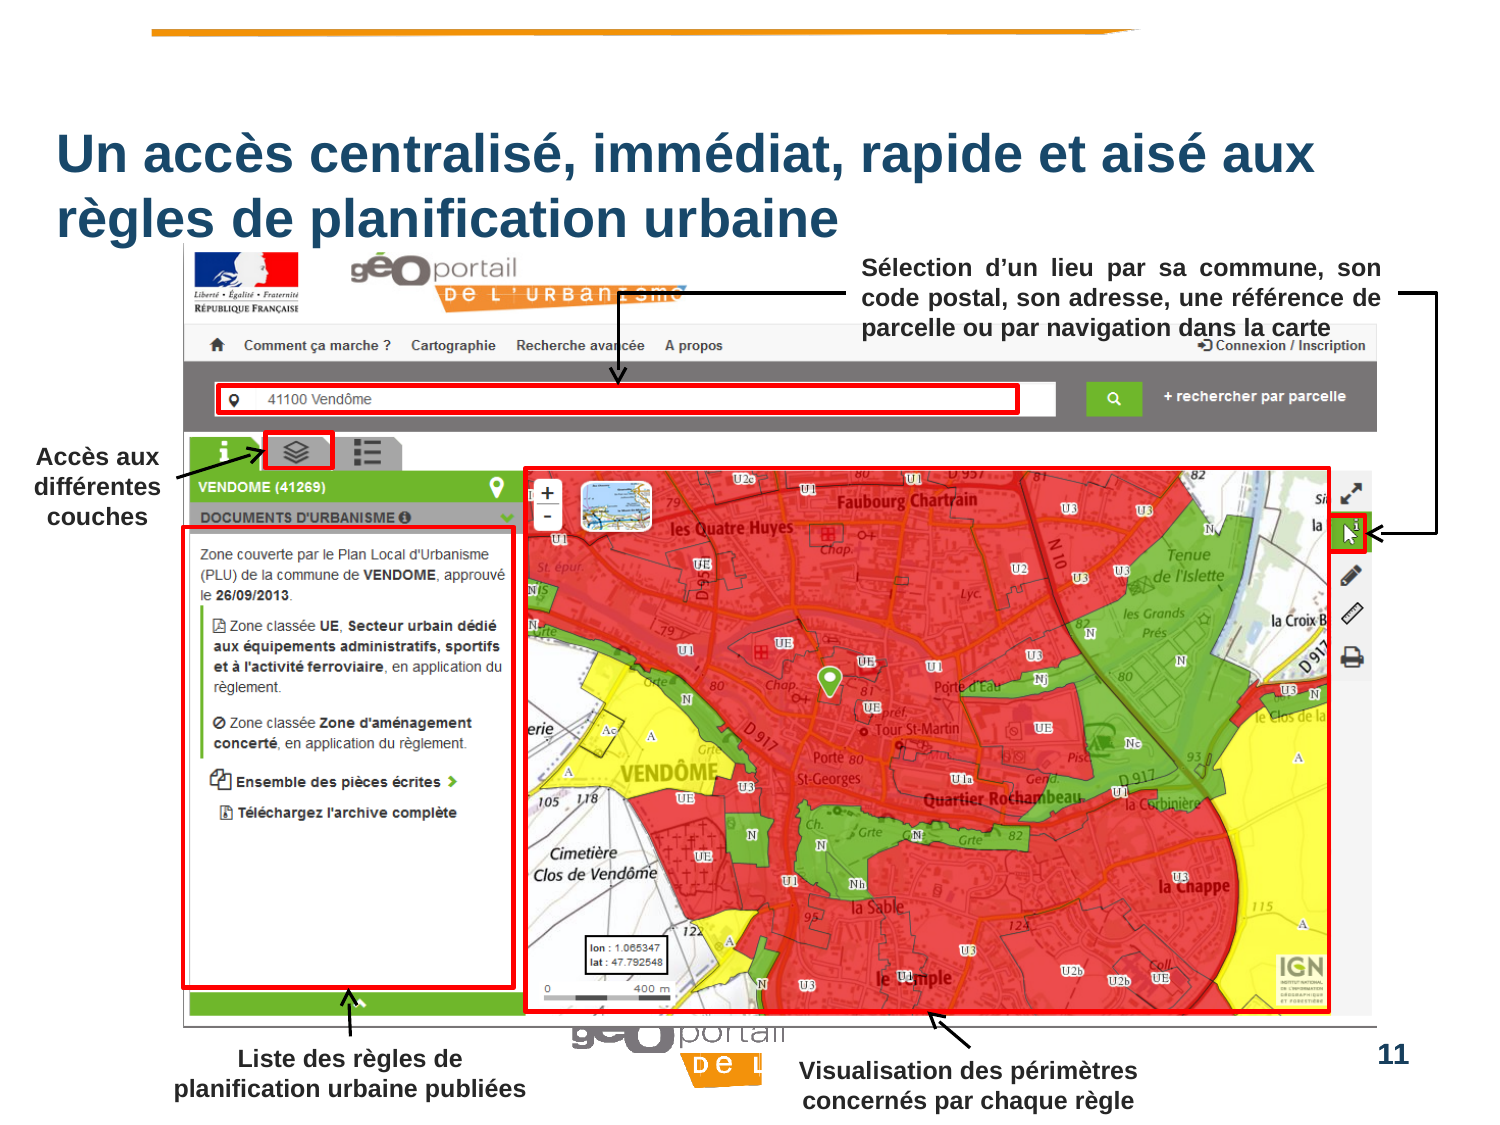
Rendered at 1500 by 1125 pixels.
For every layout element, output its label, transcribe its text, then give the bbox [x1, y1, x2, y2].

picture [185, 529, 511, 985]
picture [1331, 518, 1363, 549]
picture [183, 265, 1377, 1125]
text_box Visualisation des périmètres concernés par chaque règle [761, 1046, 1177, 1107]
text_box Sélection d’un lieu par sa commune, son code postal, son adresse, une référence de parcelle ou par navigation dans la carte [844, 243, 1400, 343]
text_box Liste des règles de planification urbaine publiées [147, 1034, 554, 1095]
picture [528, 470, 1327, 1009]
title Un accès centralisé, immédiat, rapide et aisé aux règles de planification urbaine [41, 101, 1459, 265]
text_box Accès aux différentes couches [17, 432, 178, 523]
text_box <numéro> [1249, 1026, 1426, 1081]
